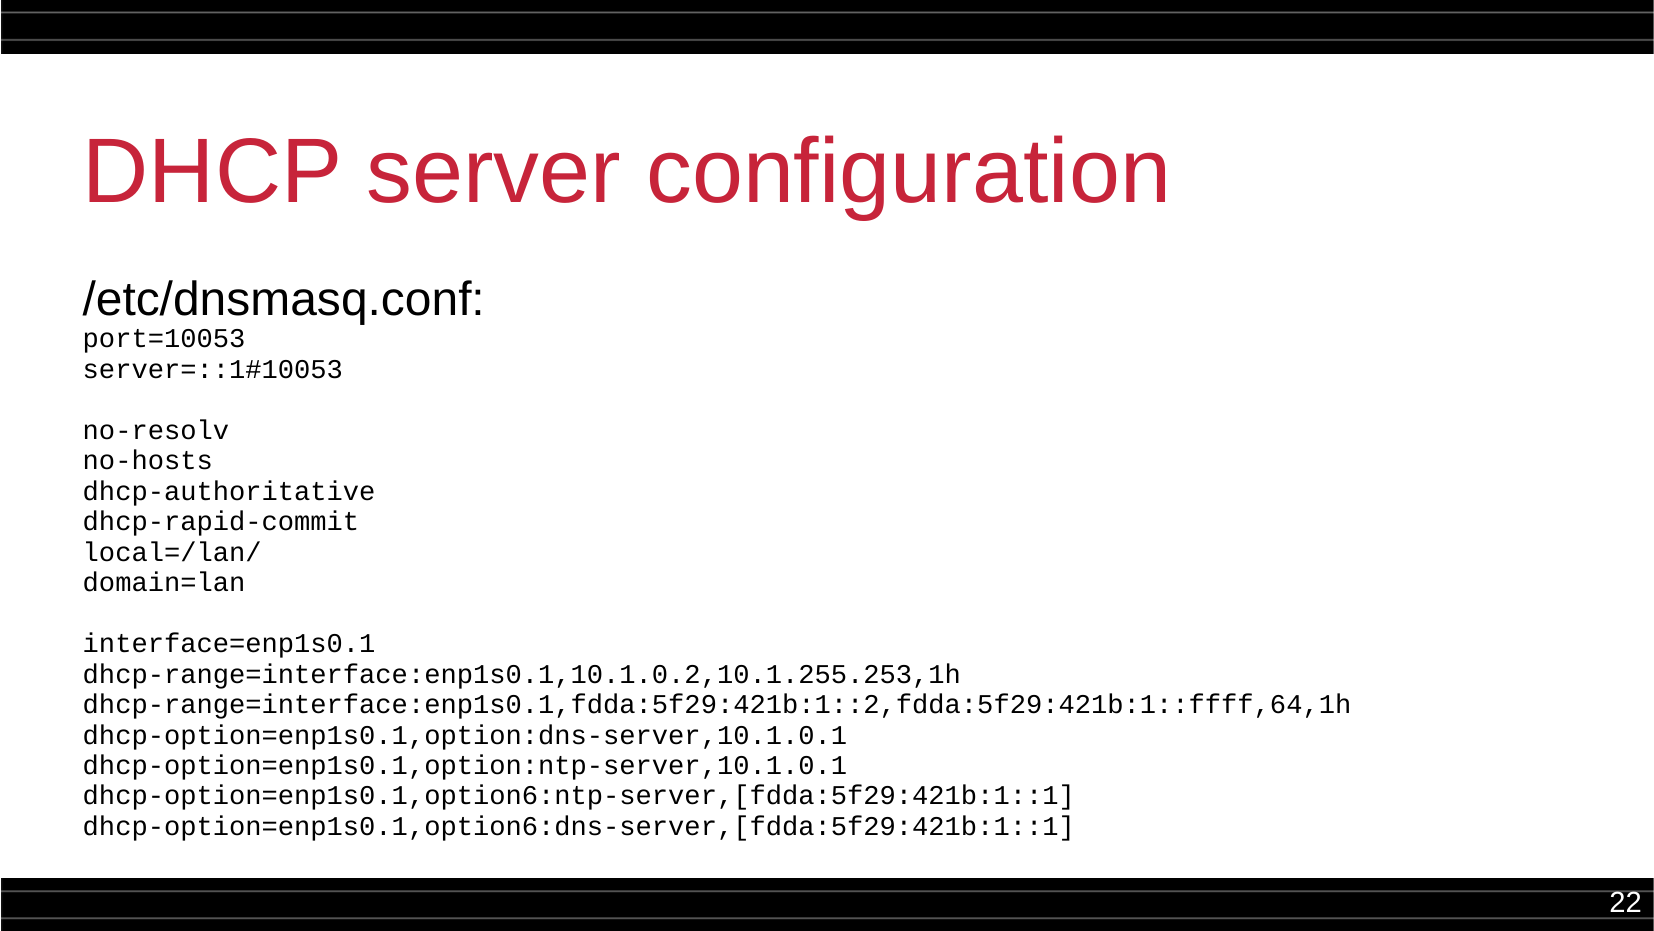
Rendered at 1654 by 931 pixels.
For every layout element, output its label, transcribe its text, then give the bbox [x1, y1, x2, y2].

picture [1, 878, 1654, 931]
title DHCP server configuration [82, 92, 1571, 249]
list /etc/dnsmasq.conf: port=10053 server=::1#10053 no-resolv no-hosts dhcp-authoritative dhcp-rapid-commit local=/lan/ domain=lan interface=enp1s0.1 dhcp-range=interface:enp1s0.1,10.1.0.2,10.1.255.253,1h dhcp-range=interface:enp1s0.1,fdda:5f29:421b:1::2,fdda:5f29:421b:1::ffff,64,1h dhcp-option=enp1s0.1,option:dns-server,10.1.0.1 dhcp-option=enp1s0.1,option:ntp-server,10.1.0.1 dhcp-option=enp1s0.1,option6:ntp-server,[fdda:5f29:421b:1::1] dhcp-option=enp1s0.1,option6:dns-server,[fdda:5f29:421b:1::1] [82, 271, 1571, 851]
picture [1, 0, 1654, 54]
